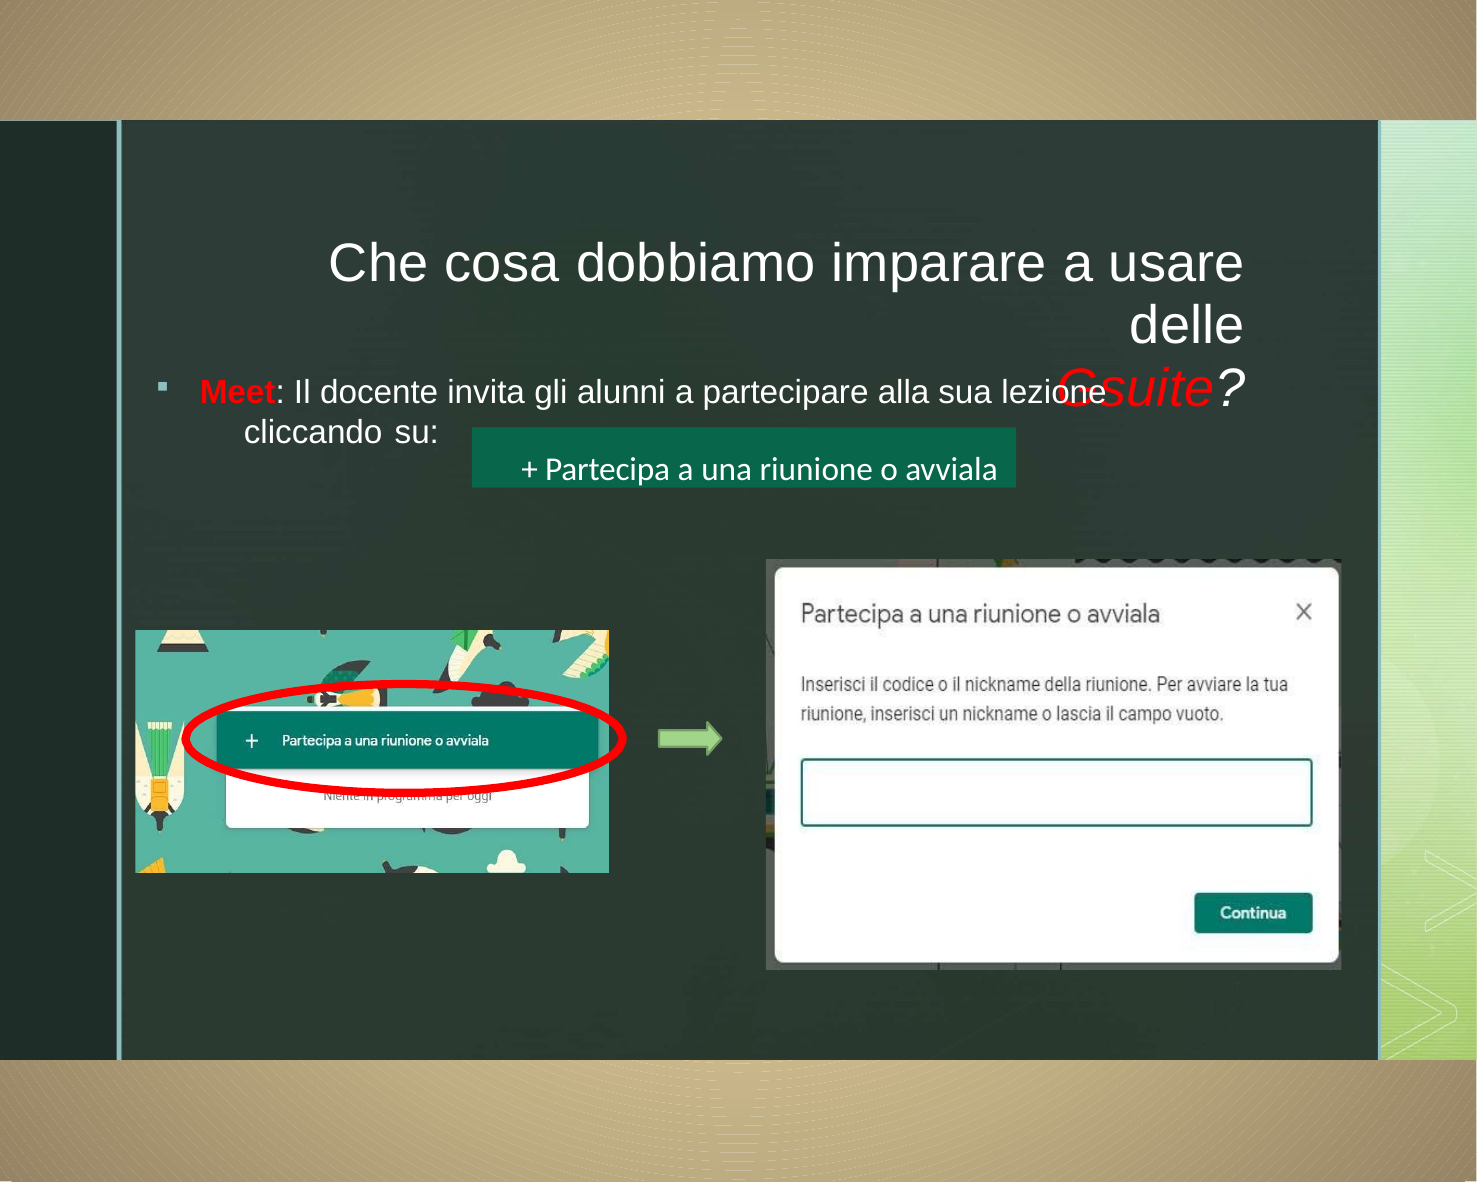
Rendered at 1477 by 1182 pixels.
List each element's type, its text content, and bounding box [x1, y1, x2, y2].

title Che cosa dobbiamo imparare a usare delle Gsuite? [328, 227, 1332, 419]
text_box [330, 729, 342, 734]
text_box [345, 729, 489, 751]
text_box [246, 729, 259, 751]
text_box [282, 733, 342, 752]
text_box [227, 689, 581, 715]
text_box Meet: Il docente invita gli alunni a partecipare alla sua lezione cliccando su: [152, 368, 1223, 452]
text_box [237, 768, 572, 788]
text_box [190, 716, 217, 761]
text_box [661, 727, 719, 750]
text_box [599, 720, 609, 757]
text_box [135, 630, 609, 872]
text_box + Partecipa a una riunione o avviala [471, 427, 1017, 488]
text_box [766, 559, 1341, 970]
